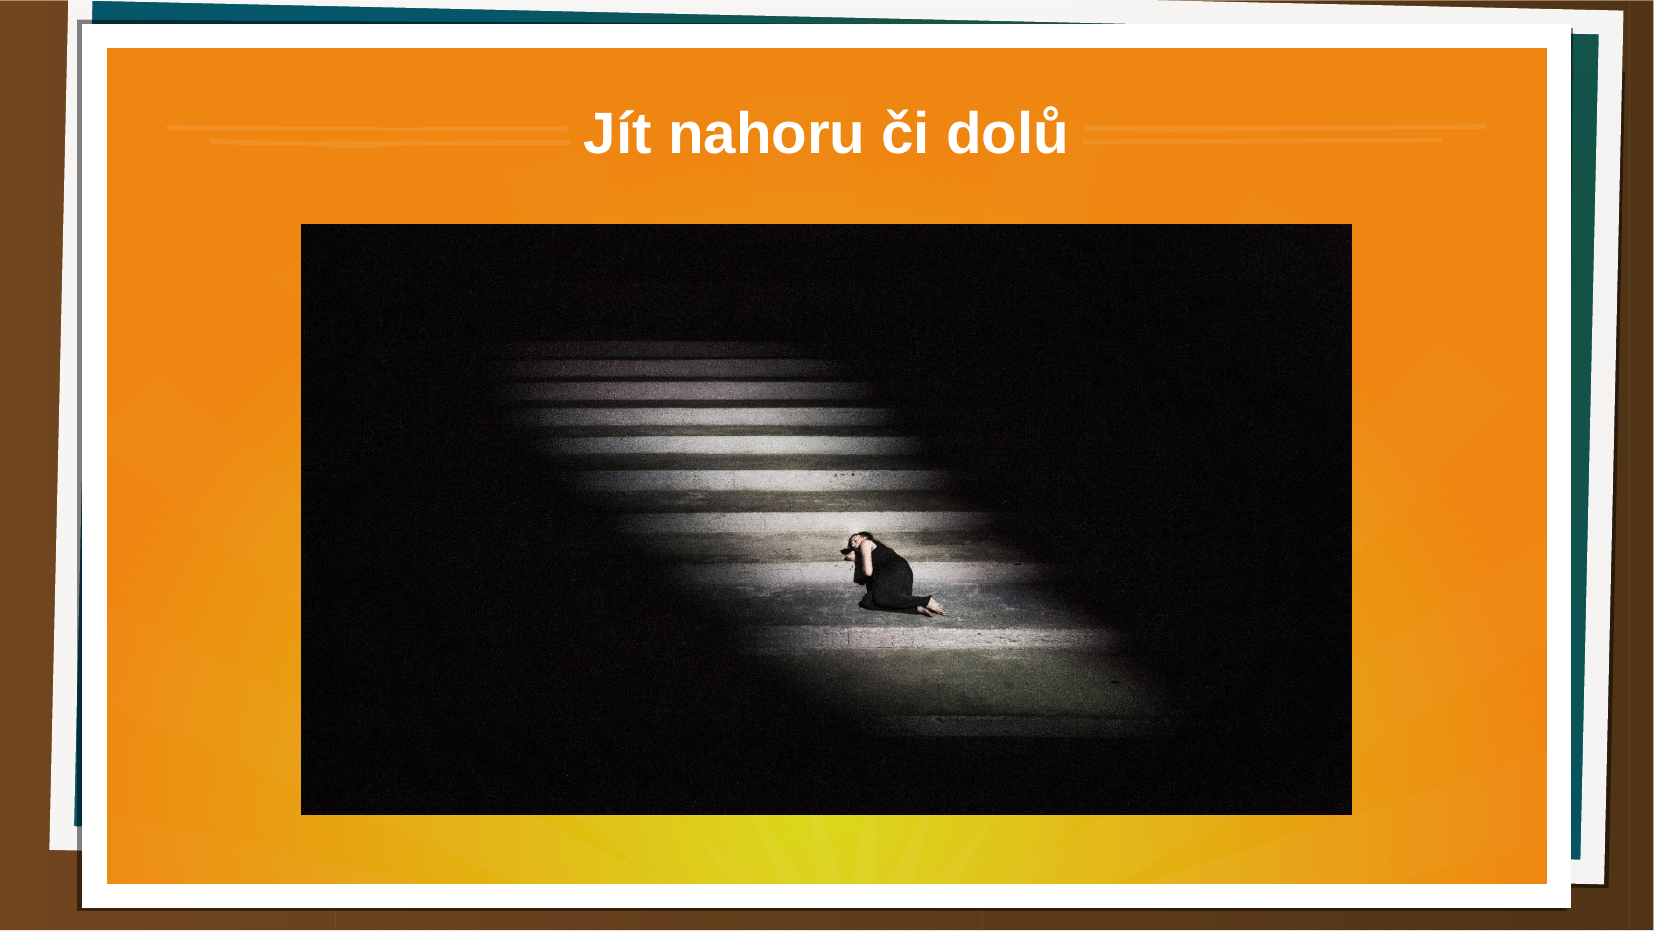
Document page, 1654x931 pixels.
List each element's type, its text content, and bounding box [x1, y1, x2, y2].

title Jít nahoru či dolů [566, 59, 1087, 207]
picture [301, 224, 1352, 815]
